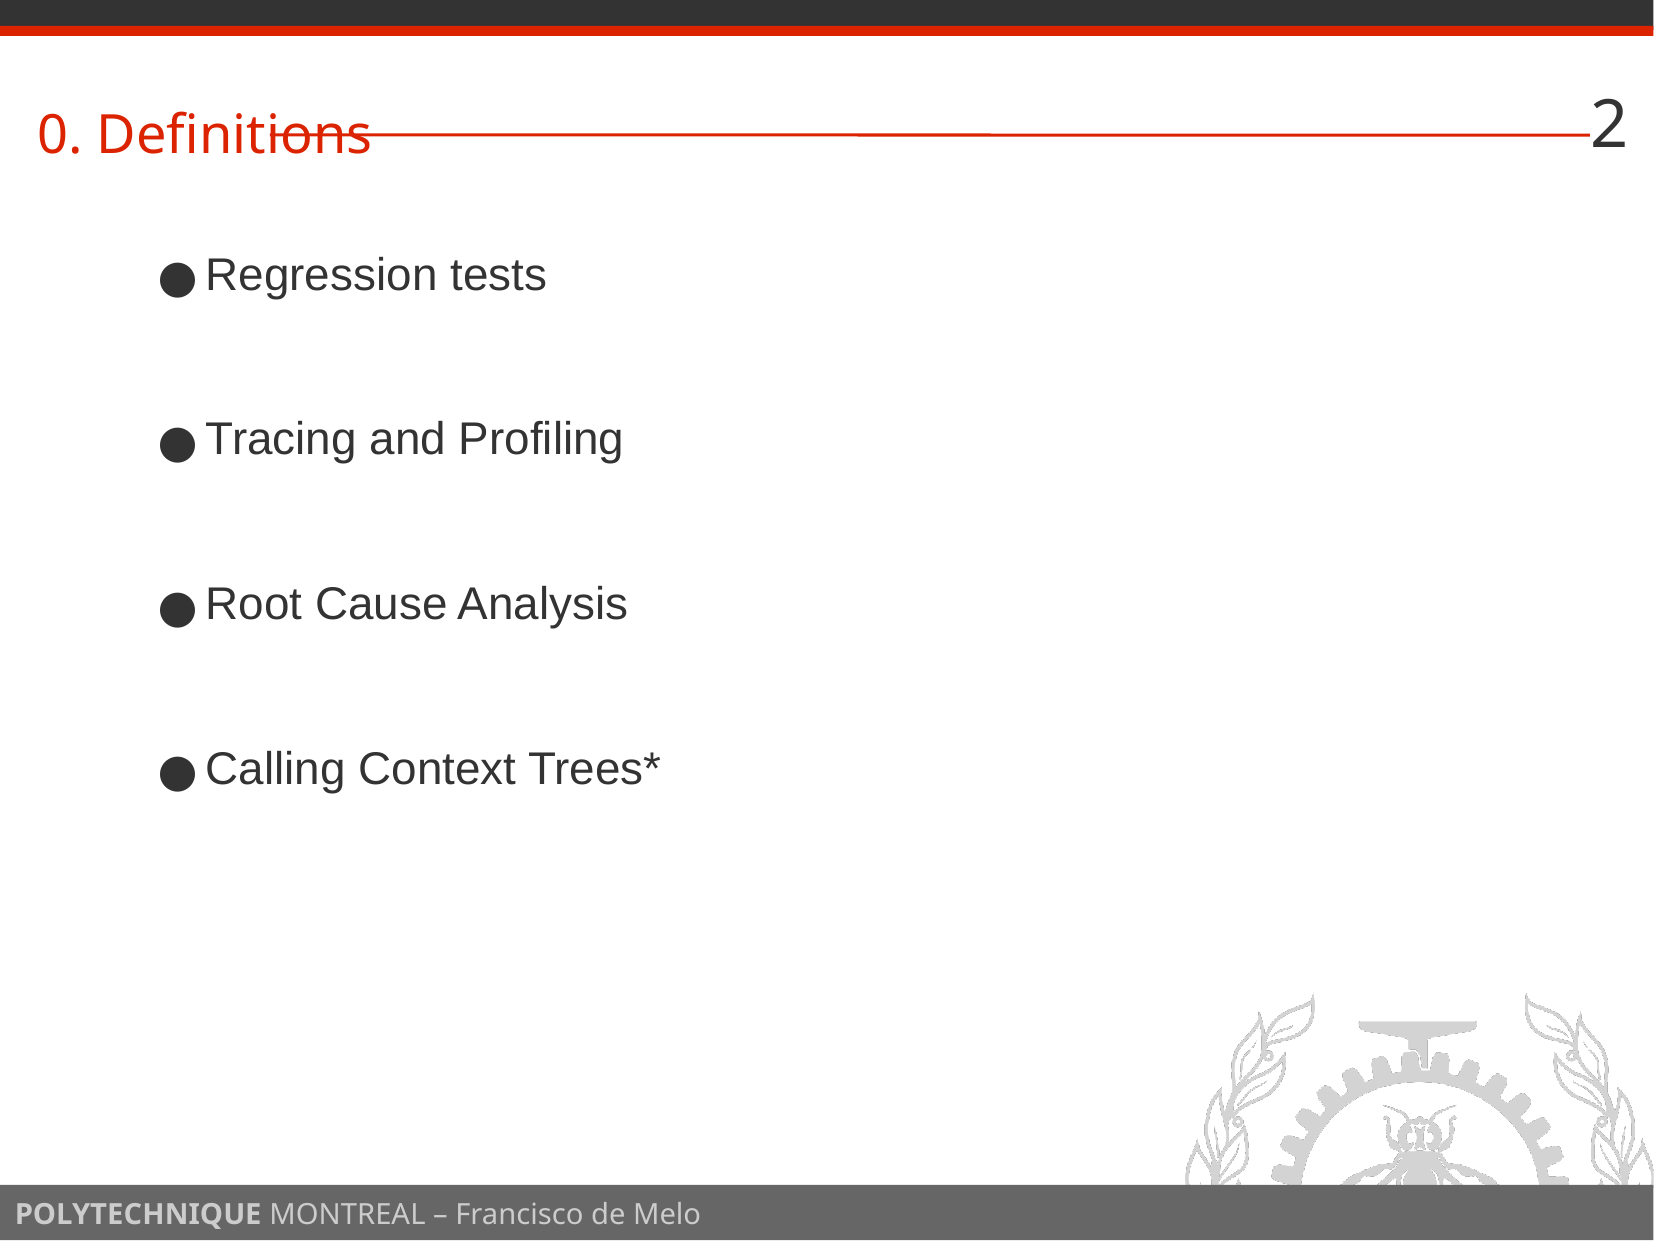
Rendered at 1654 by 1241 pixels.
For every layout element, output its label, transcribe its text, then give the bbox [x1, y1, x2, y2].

text_box Regression tests Tracing and Profiling Root Cause Analysis Calling Context Trees* [134, 246, 1485, 956]
picture [1185, 967, 1654, 1184]
text_box 2 [1589, 30, 1654, 173]
text_box POLYTECHNIQUE MONTREAL – Francisco de Melo [0, 1184, 1654, 1241]
text_box 0. Definitions [22, 59, 491, 247]
text_box [0, 0, 1654, 36]
